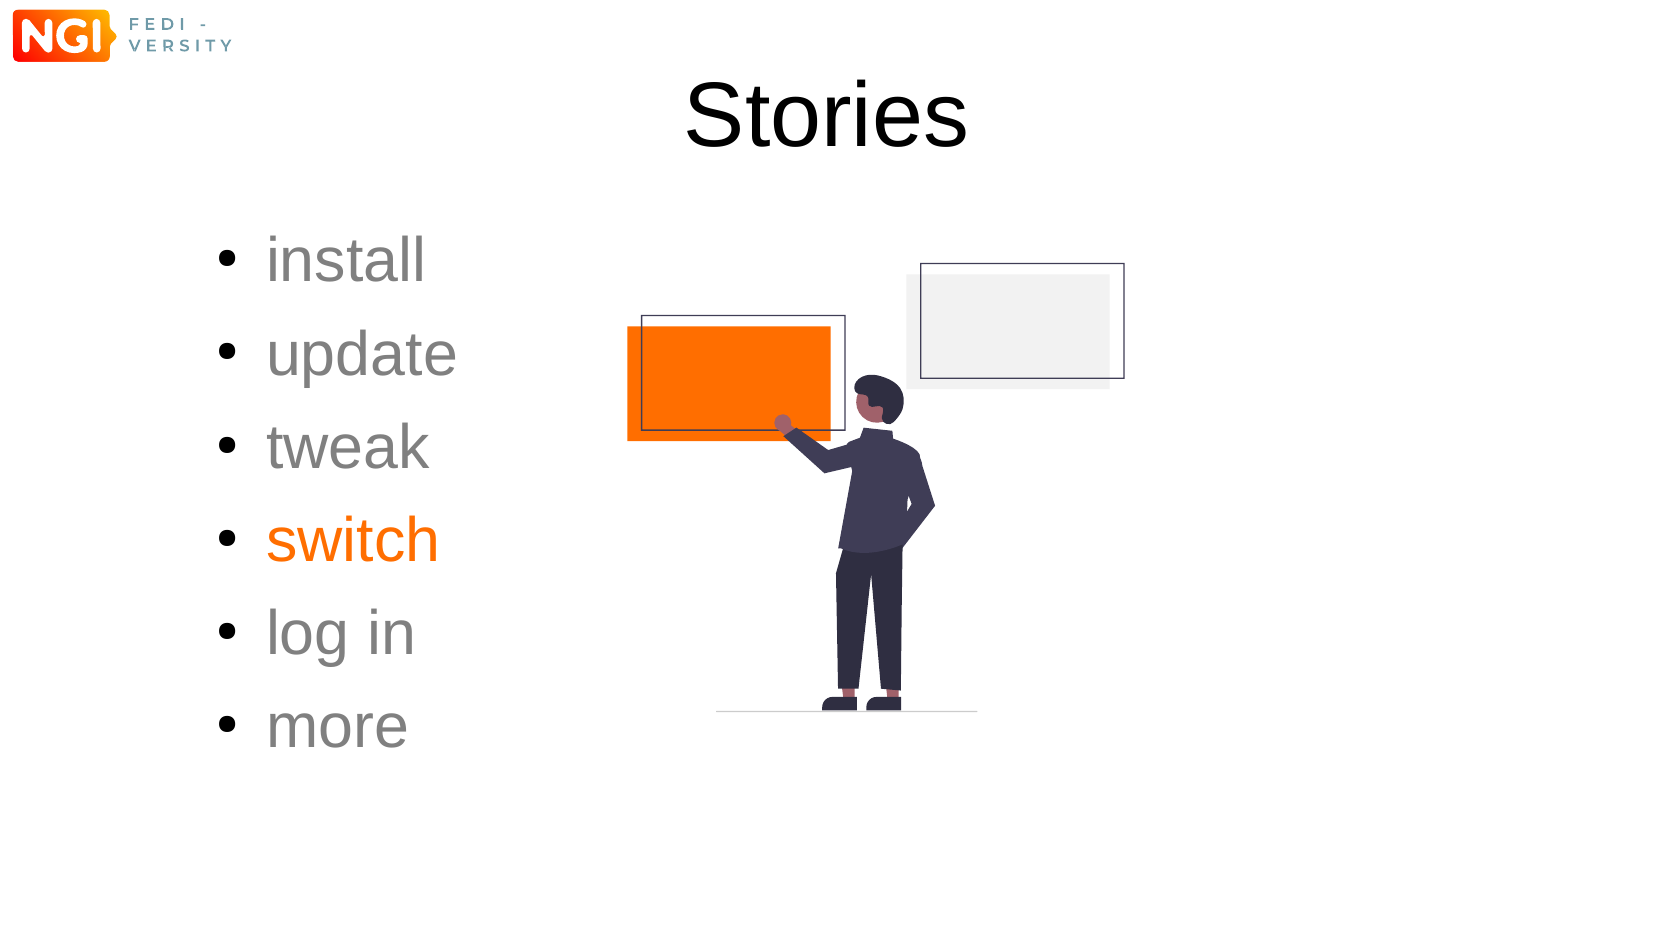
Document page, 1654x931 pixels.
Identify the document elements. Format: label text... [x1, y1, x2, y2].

picture [12, 9, 232, 62]
list install update tweak switch log in more [199, 225, 488, 765]
title Stories [82, 37, 1571, 193]
picture [626, 262, 1126, 713]
